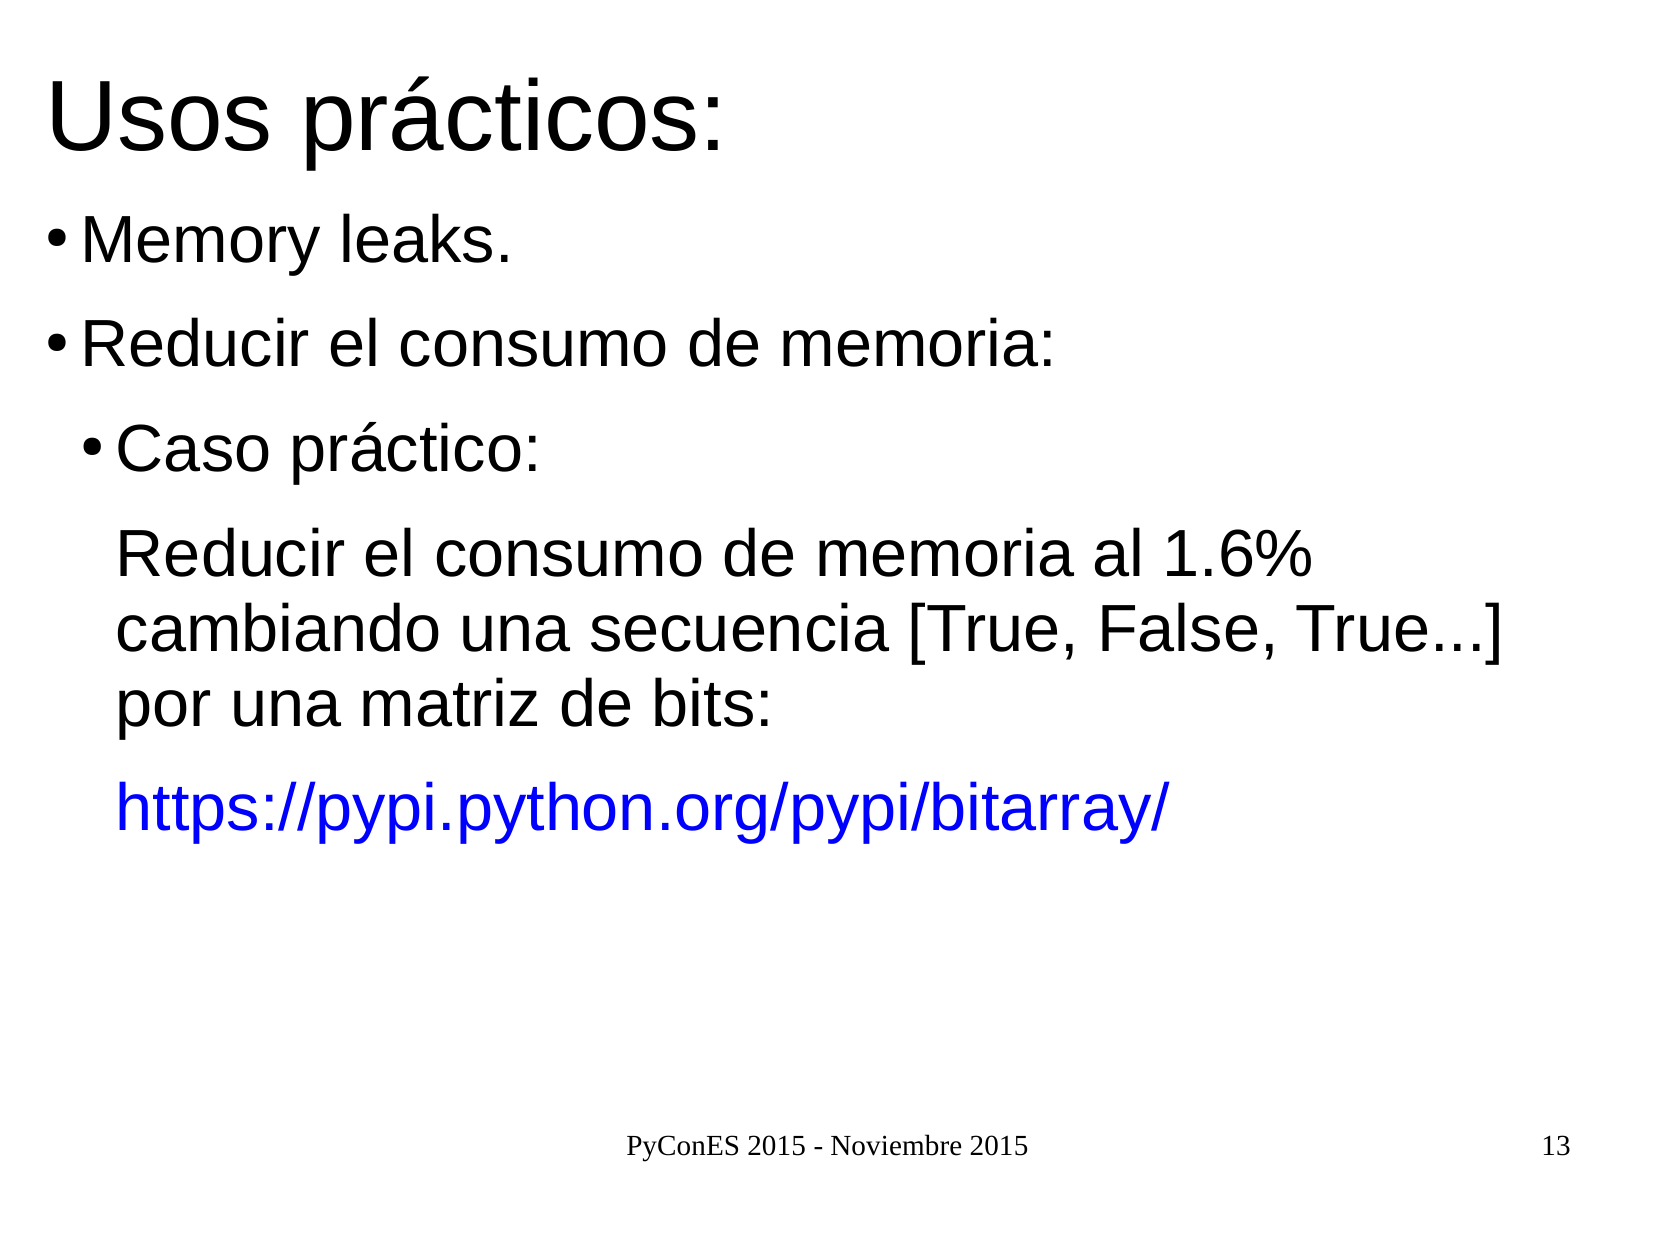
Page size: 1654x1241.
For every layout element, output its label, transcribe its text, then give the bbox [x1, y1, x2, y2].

subtitle Usos prácticos: Memory leaks. Reducir el consumo de memoria: Caso práctico: Reducir el consumo de memoria al 1.6% cambiando una secuencia [True, False, True...] por una matriz de bits: https://pypi.python.org/pypi/bitarray/ [45, 60, 1606, 1115]
